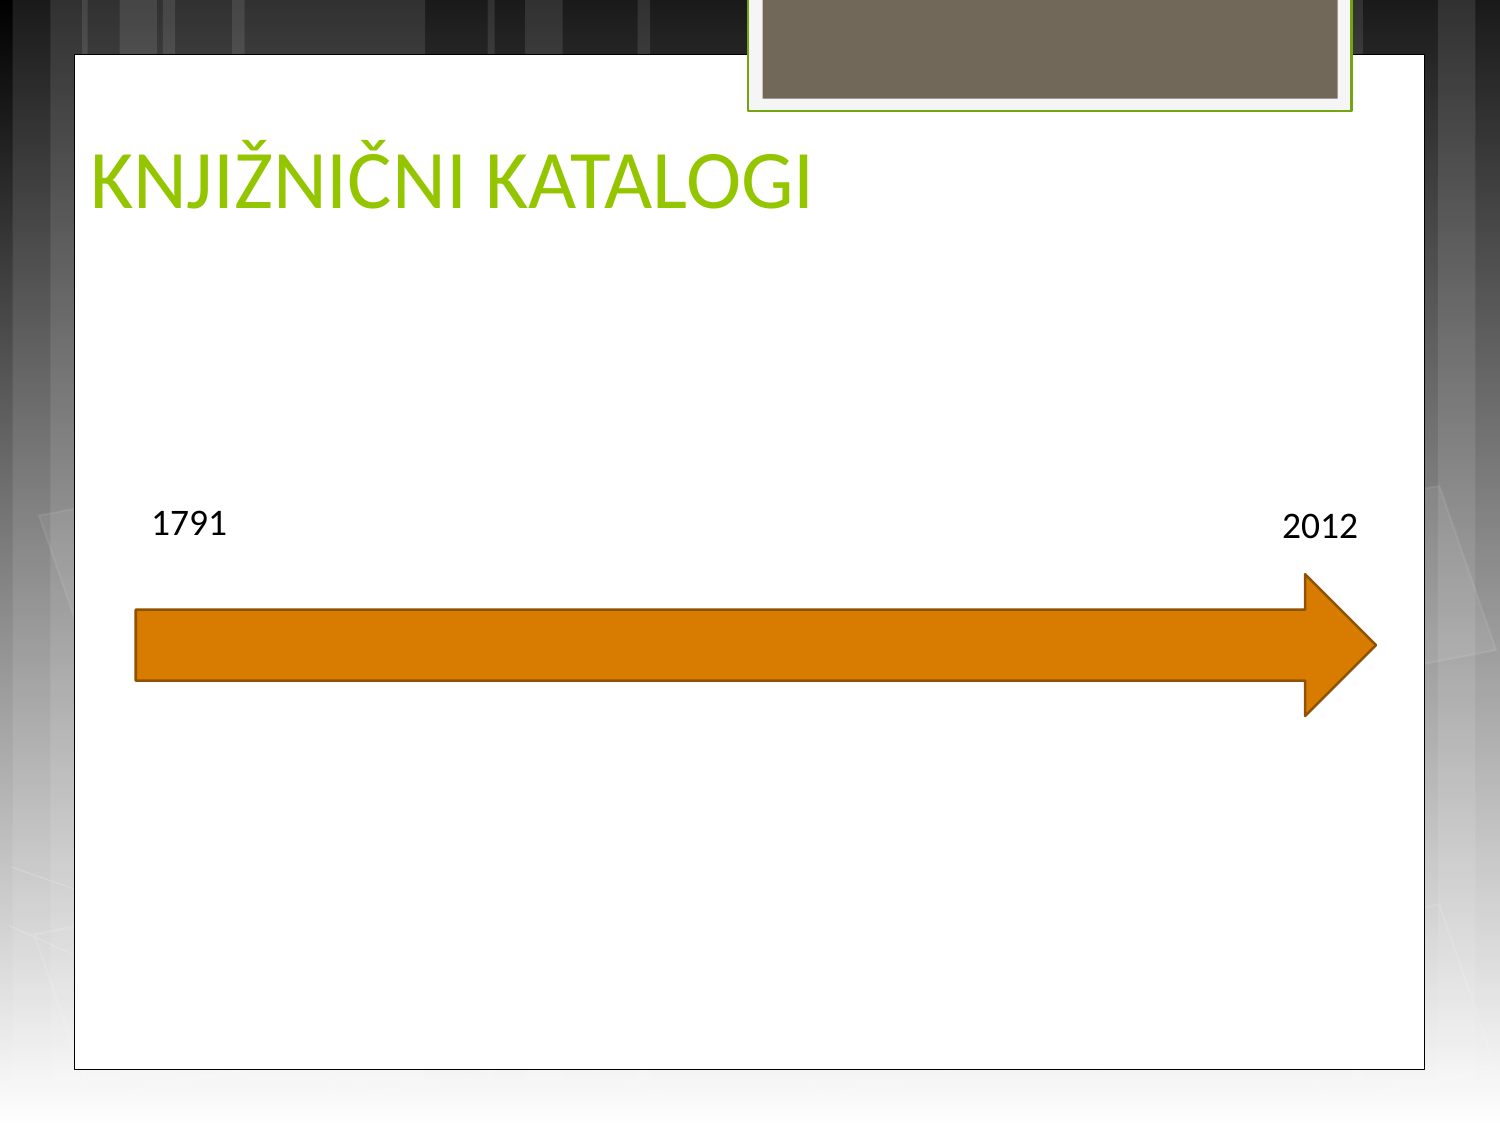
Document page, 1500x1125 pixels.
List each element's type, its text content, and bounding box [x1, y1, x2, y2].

text_box 1791 [136, 490, 243, 551]
text_box 2012 [1267, 493, 1374, 554]
title KNJIŽNIČNI KATALOGI [75, 45, 1425, 233]
text_box [135, 574, 1376, 716]
